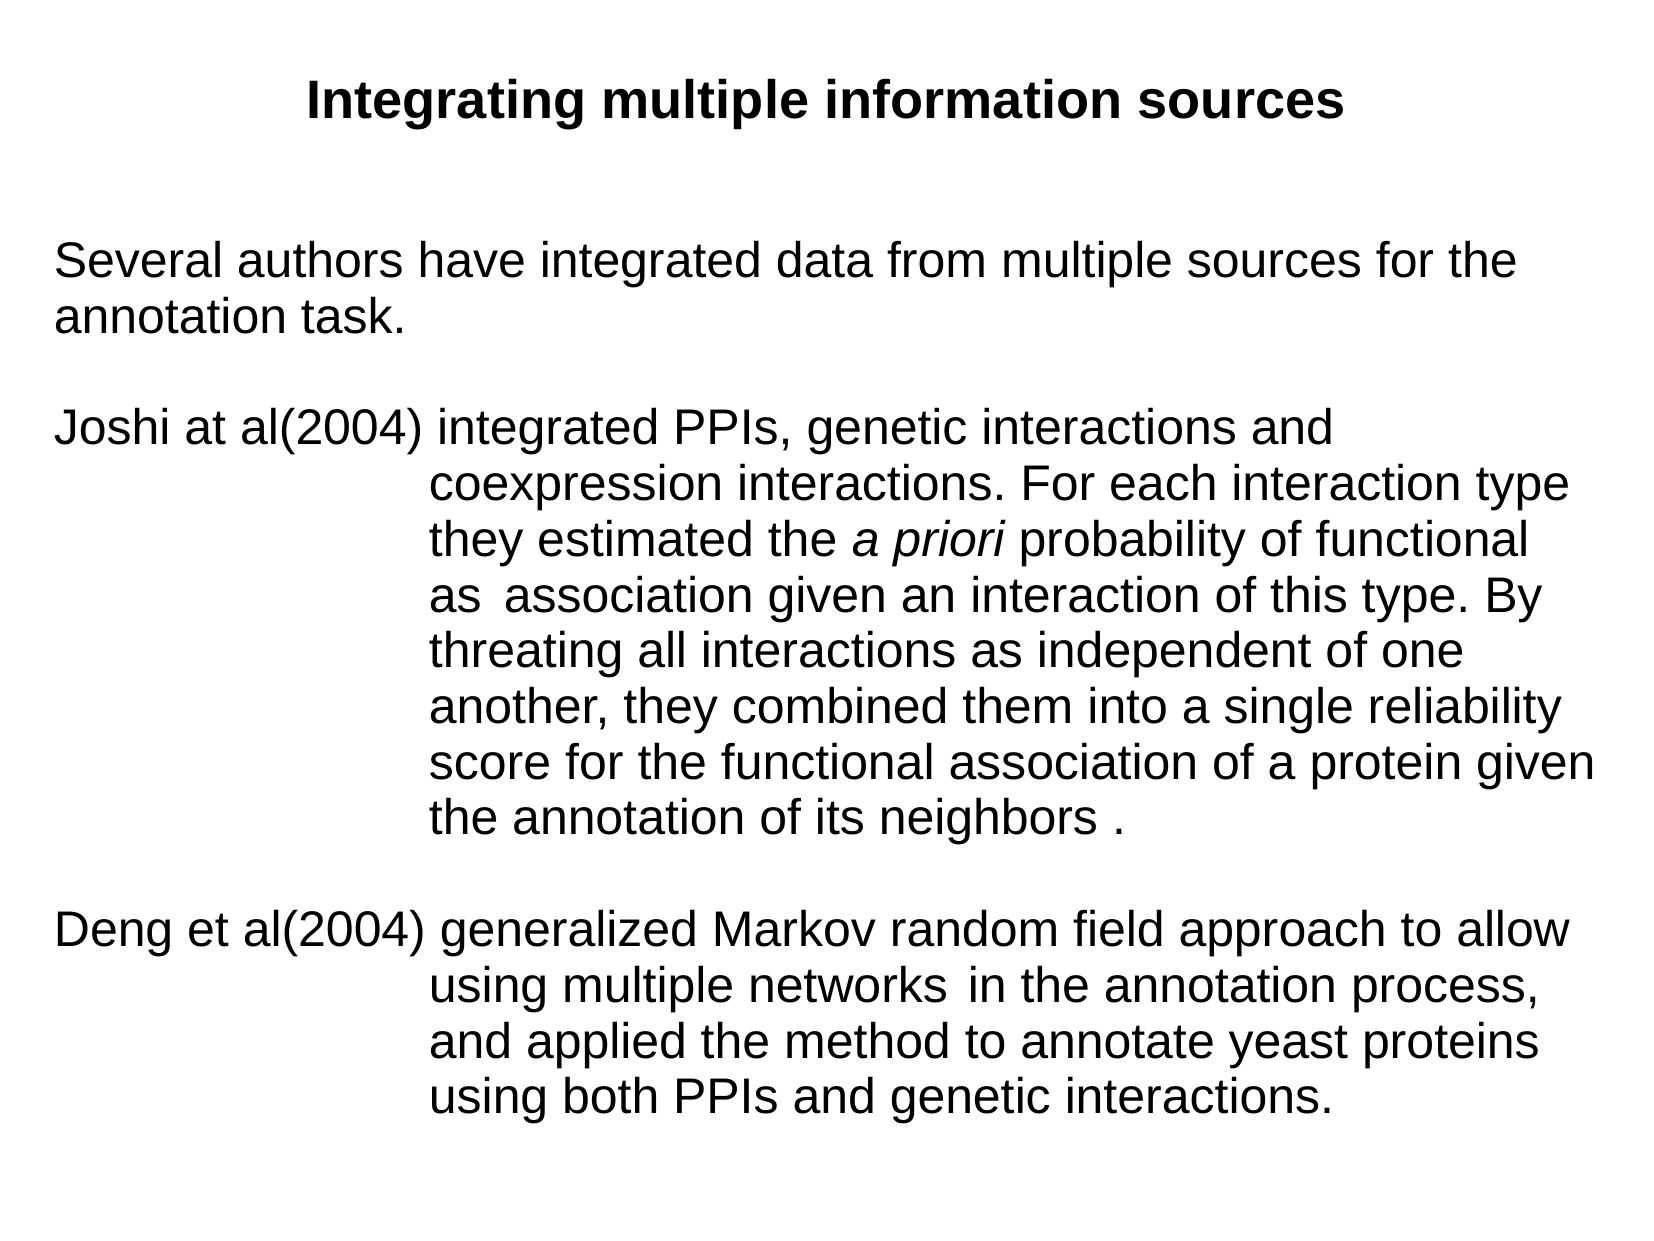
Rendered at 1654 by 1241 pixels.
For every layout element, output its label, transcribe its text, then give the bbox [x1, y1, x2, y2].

text_box Integrating multiple information sources [288, 62, 1366, 139]
text_box Several authors have integrated data from multiple sources for the annotation task. Joshi at al(2004) integrated PPIs, genetic interactions and coexpression interactions. For each interaction type they estimated the a priori probability of functional as association given an interaction of this type. By threating all interactions as independent of one another, they combined them into a single reliability score for the functional association of a protein given the annotation of its neighbors . Deng et al(2004) generalized Markov random field approach to allow using multiple networks in the annotation process, and applied the method to annotate yeast proteins using both PPIs and genetic interactions. [39, 225, 1615, 1132]
